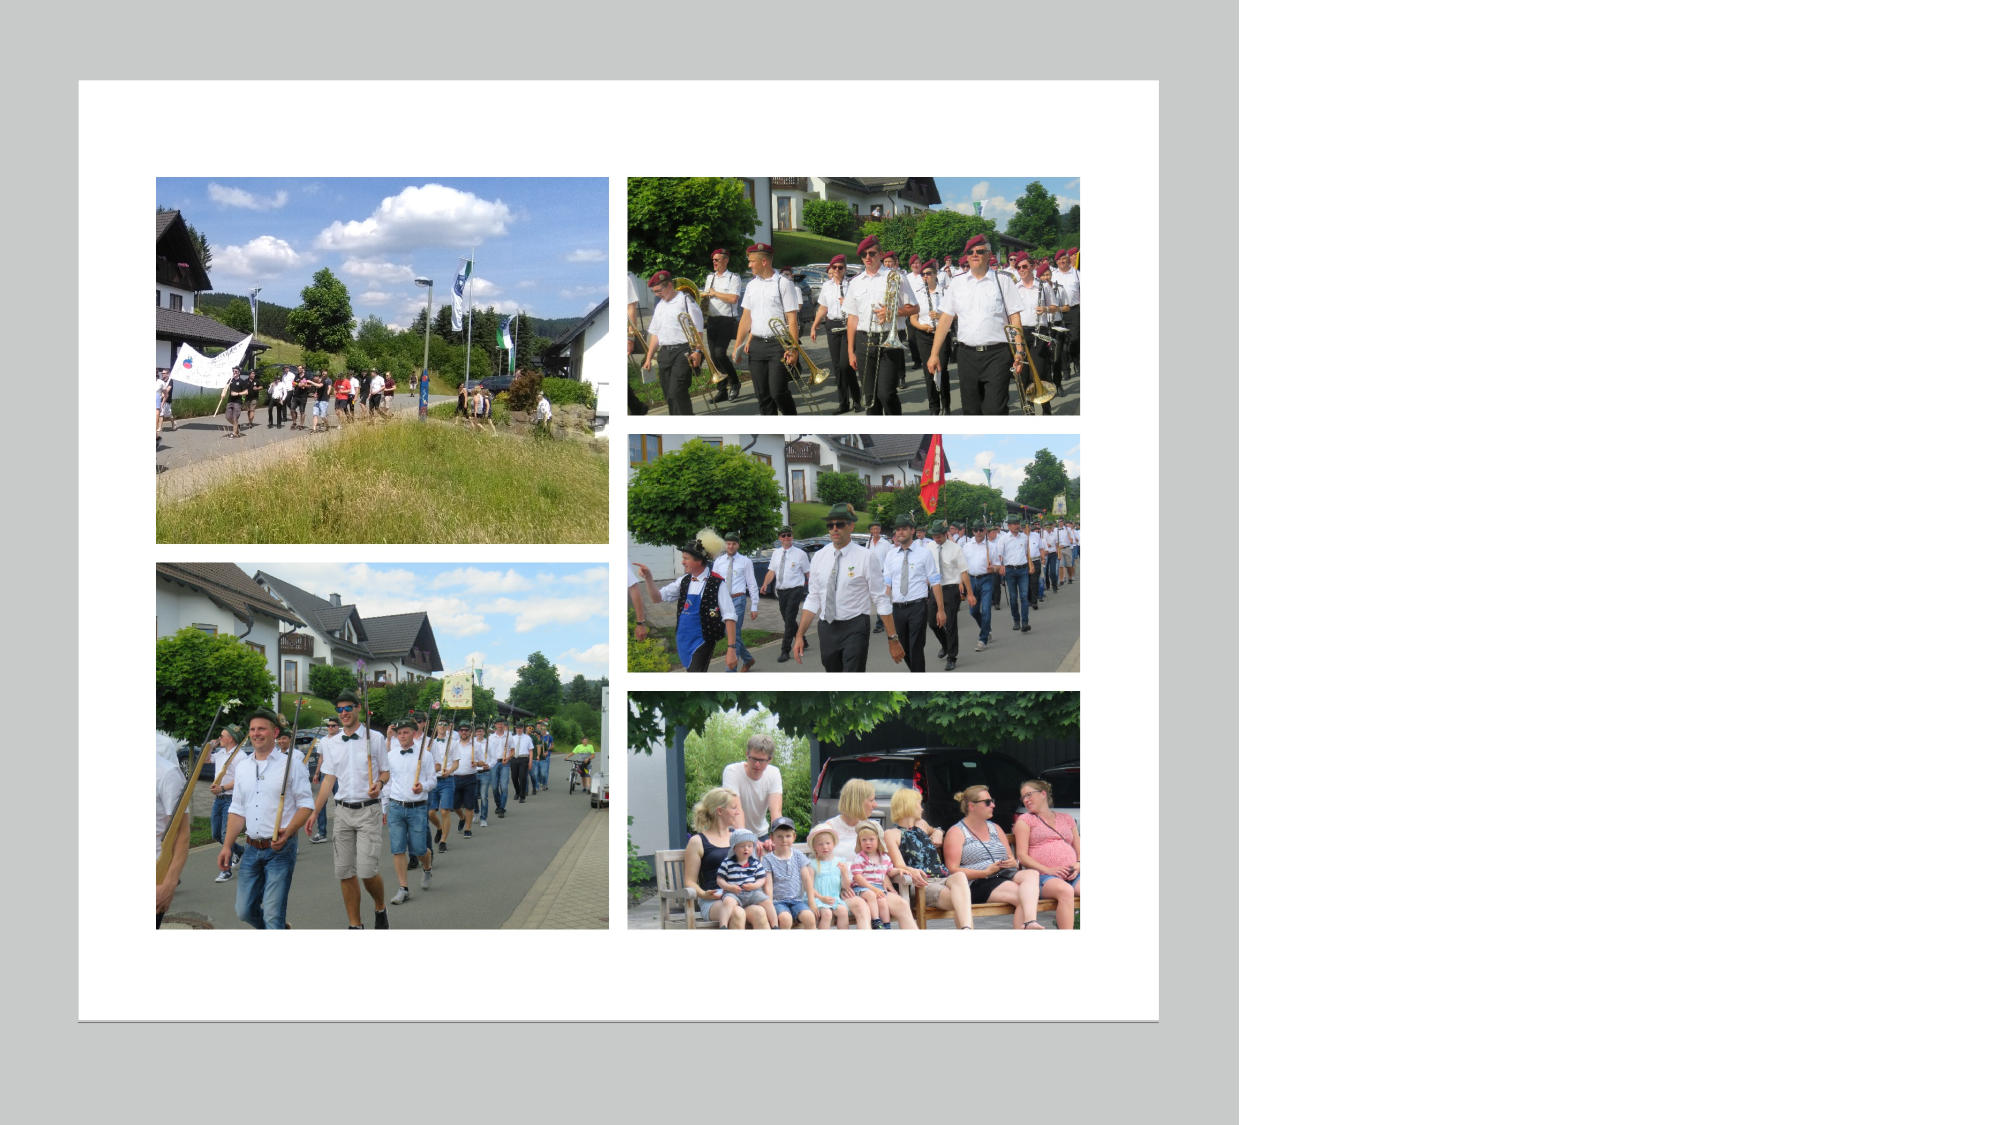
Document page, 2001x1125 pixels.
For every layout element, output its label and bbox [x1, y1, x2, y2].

picture [156, 158, 1081, 948]
text_box [0, 0, 1239, 1125]
